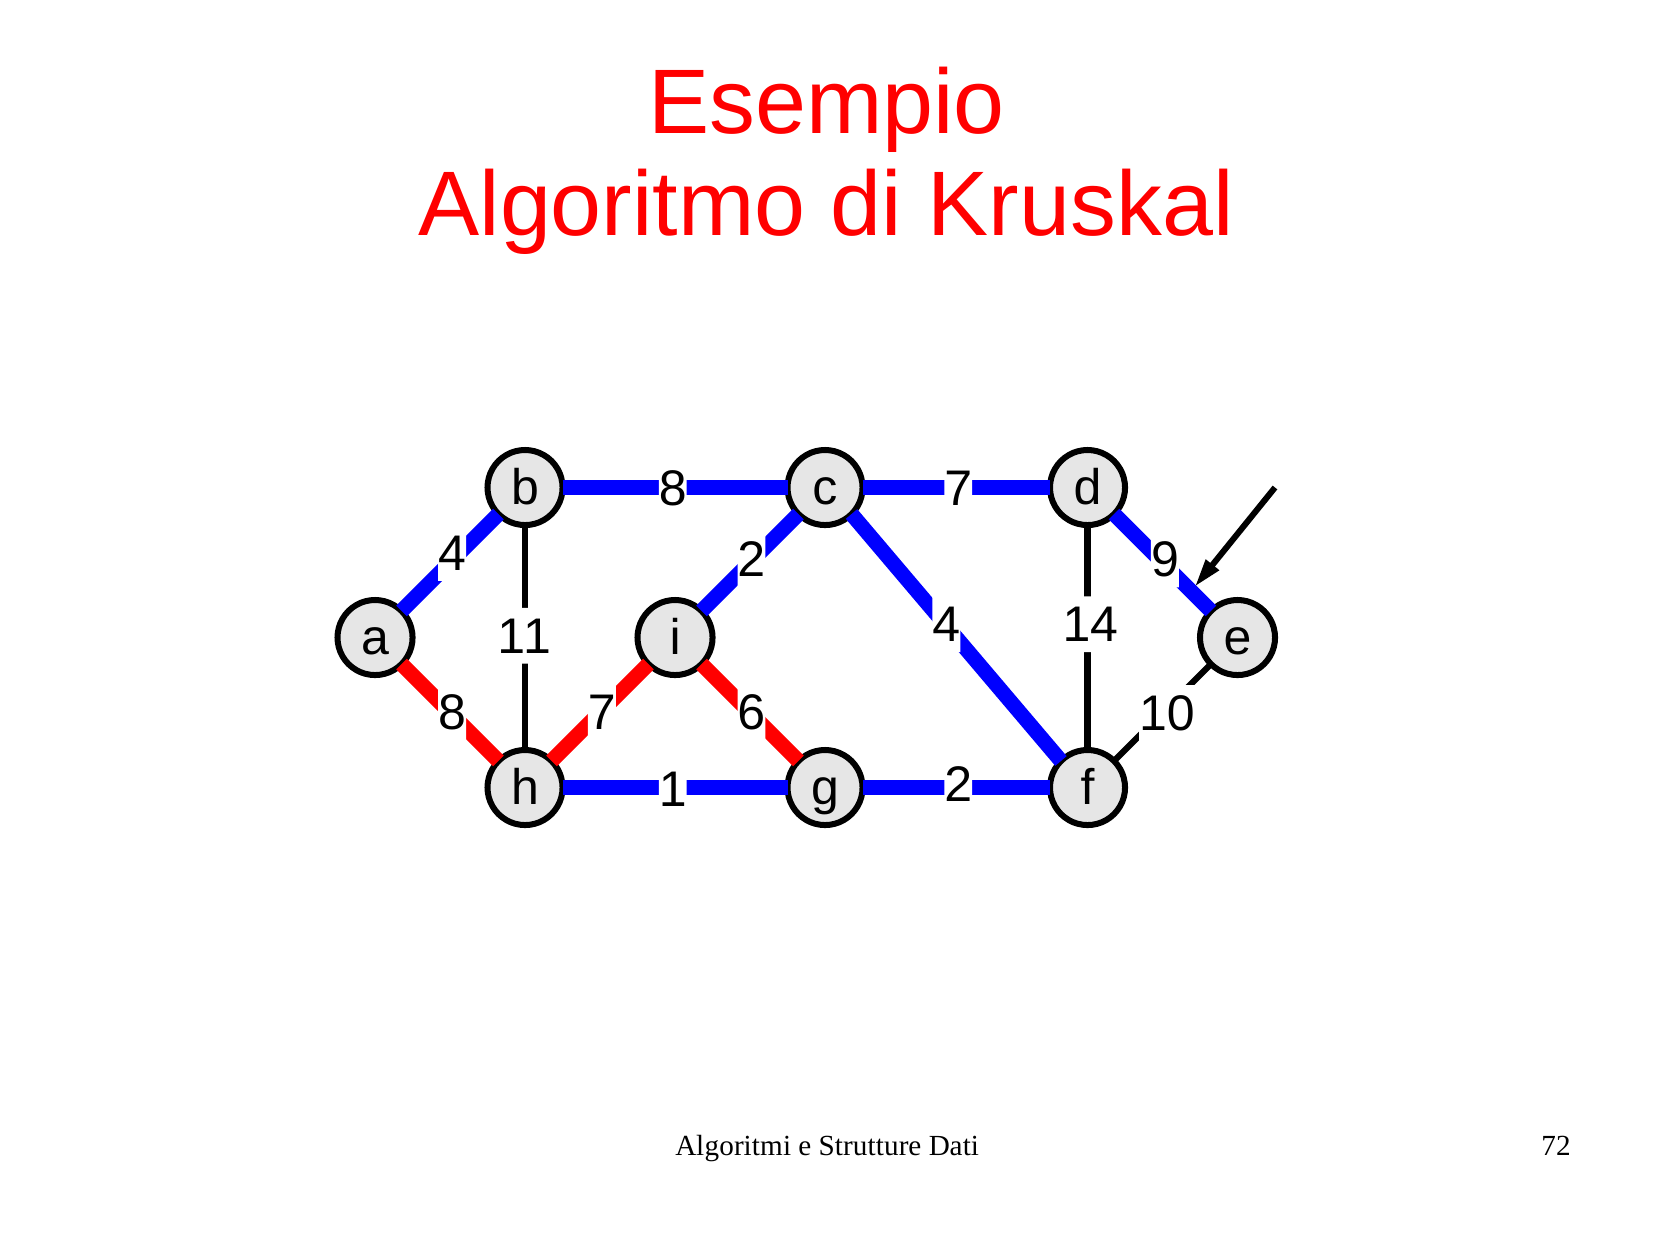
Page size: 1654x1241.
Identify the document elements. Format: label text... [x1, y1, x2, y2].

text_box 9 [1150, 531, 1179, 588]
text_box 1 [658, 761, 687, 818]
text_box a [337, 600, 413, 676]
text_box 4 [932, 596, 961, 653]
text_box h [487, 750, 563, 826]
text_box c [788, 450, 863, 526]
text_box 2 [737, 531, 766, 588]
text_box f [1050, 750, 1126, 826]
title Esempio Algoritmo di Kruskal [82, 49, 1571, 257]
text_box 8 [438, 684, 467, 741]
text_box b [487, 450, 563, 525]
text_box d [1050, 450, 1126, 525]
text_box 14 [1062, 596, 1119, 653]
text_box 4 [438, 525, 467, 581]
text_box g [788, 750, 863, 826]
text_box i [637, 600, 713, 676]
text_box 10 [1139, 685, 1195, 741]
text_box 2 [944, 756, 973, 812]
text_box e [1200, 600, 1276, 676]
text_box 7 [587, 684, 616, 741]
text_box 11 [497, 607, 557, 664]
text_box 7 [944, 460, 973, 517]
text_box 8 [658, 460, 687, 516]
text_box 6 [737, 684, 766, 741]
